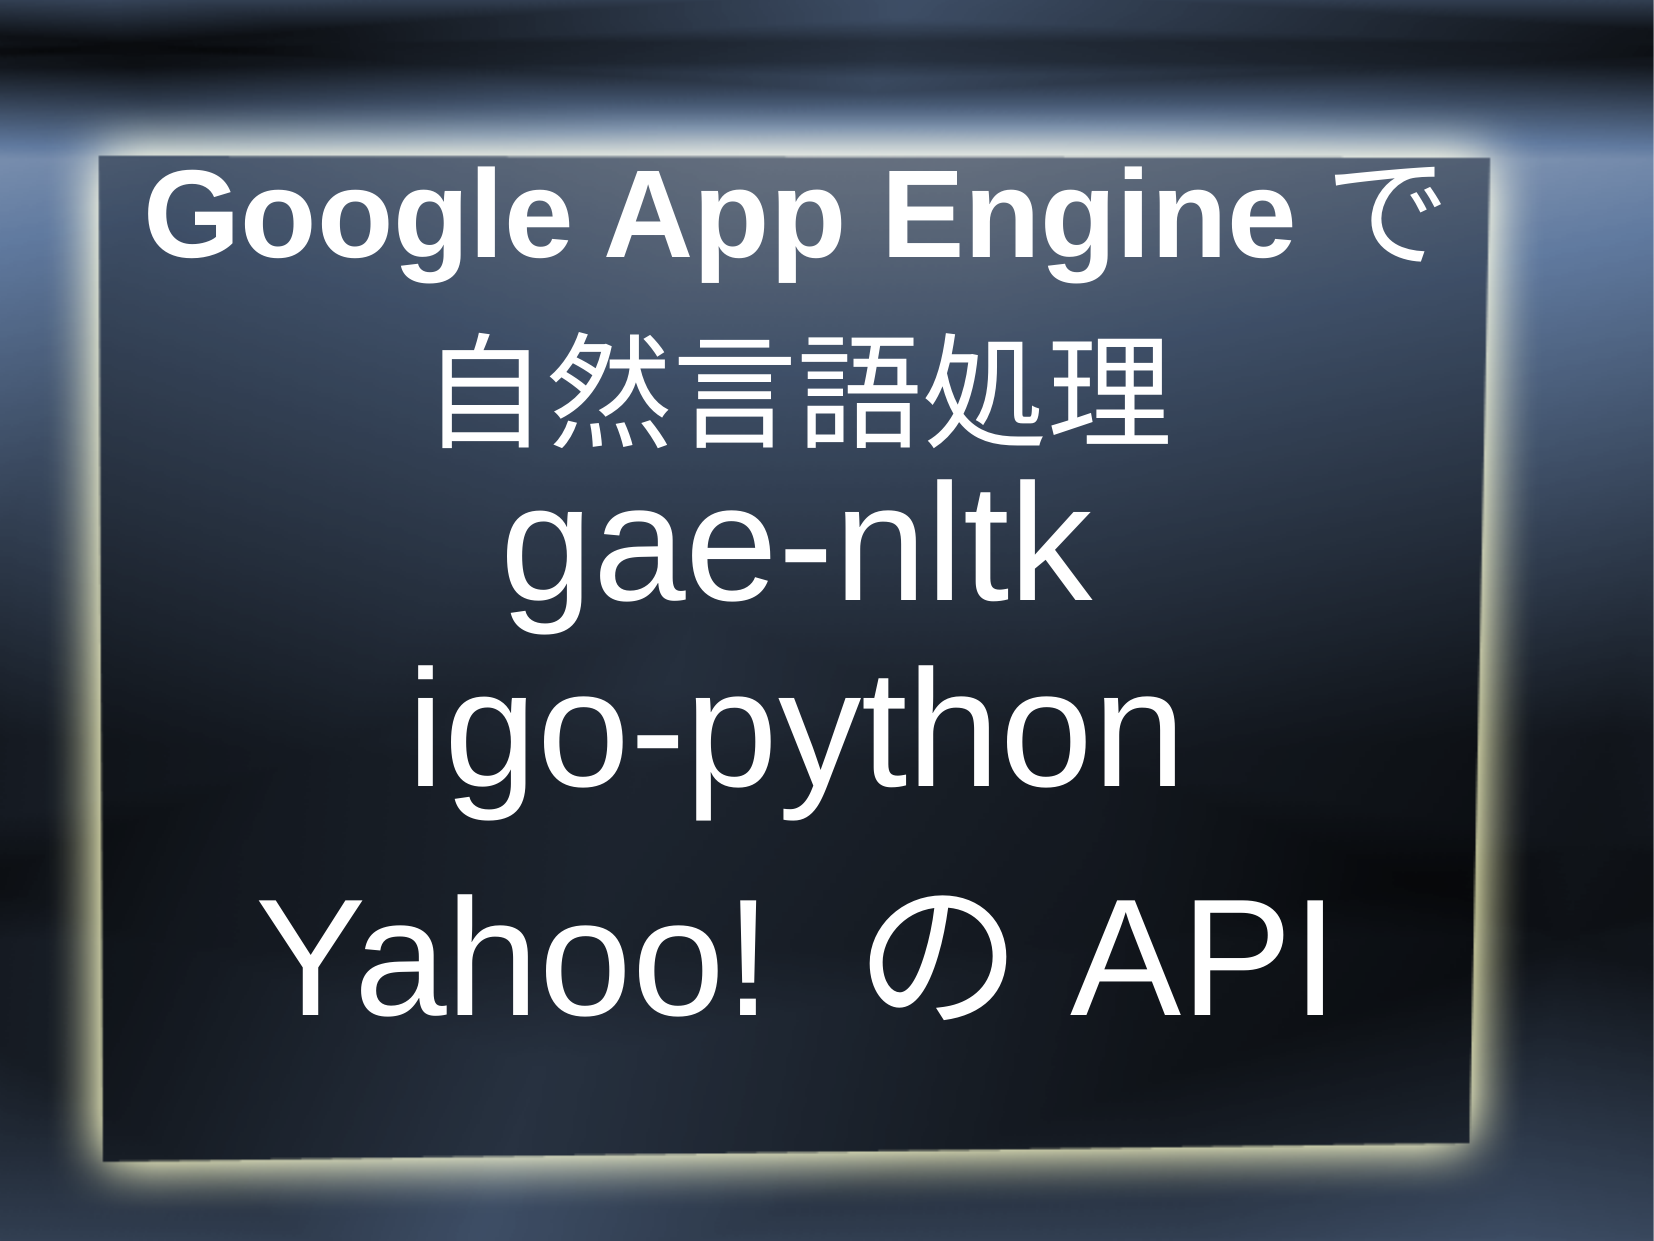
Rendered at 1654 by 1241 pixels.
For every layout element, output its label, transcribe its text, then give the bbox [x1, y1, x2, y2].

picture [0, 0, 1654, 1241]
title Google App Engineで 自然言語処理 [59, 143, 1536, 443]
subtitle gae-nltk igo-python Yahoo! のAPI [88, 383, 1506, 1130]
